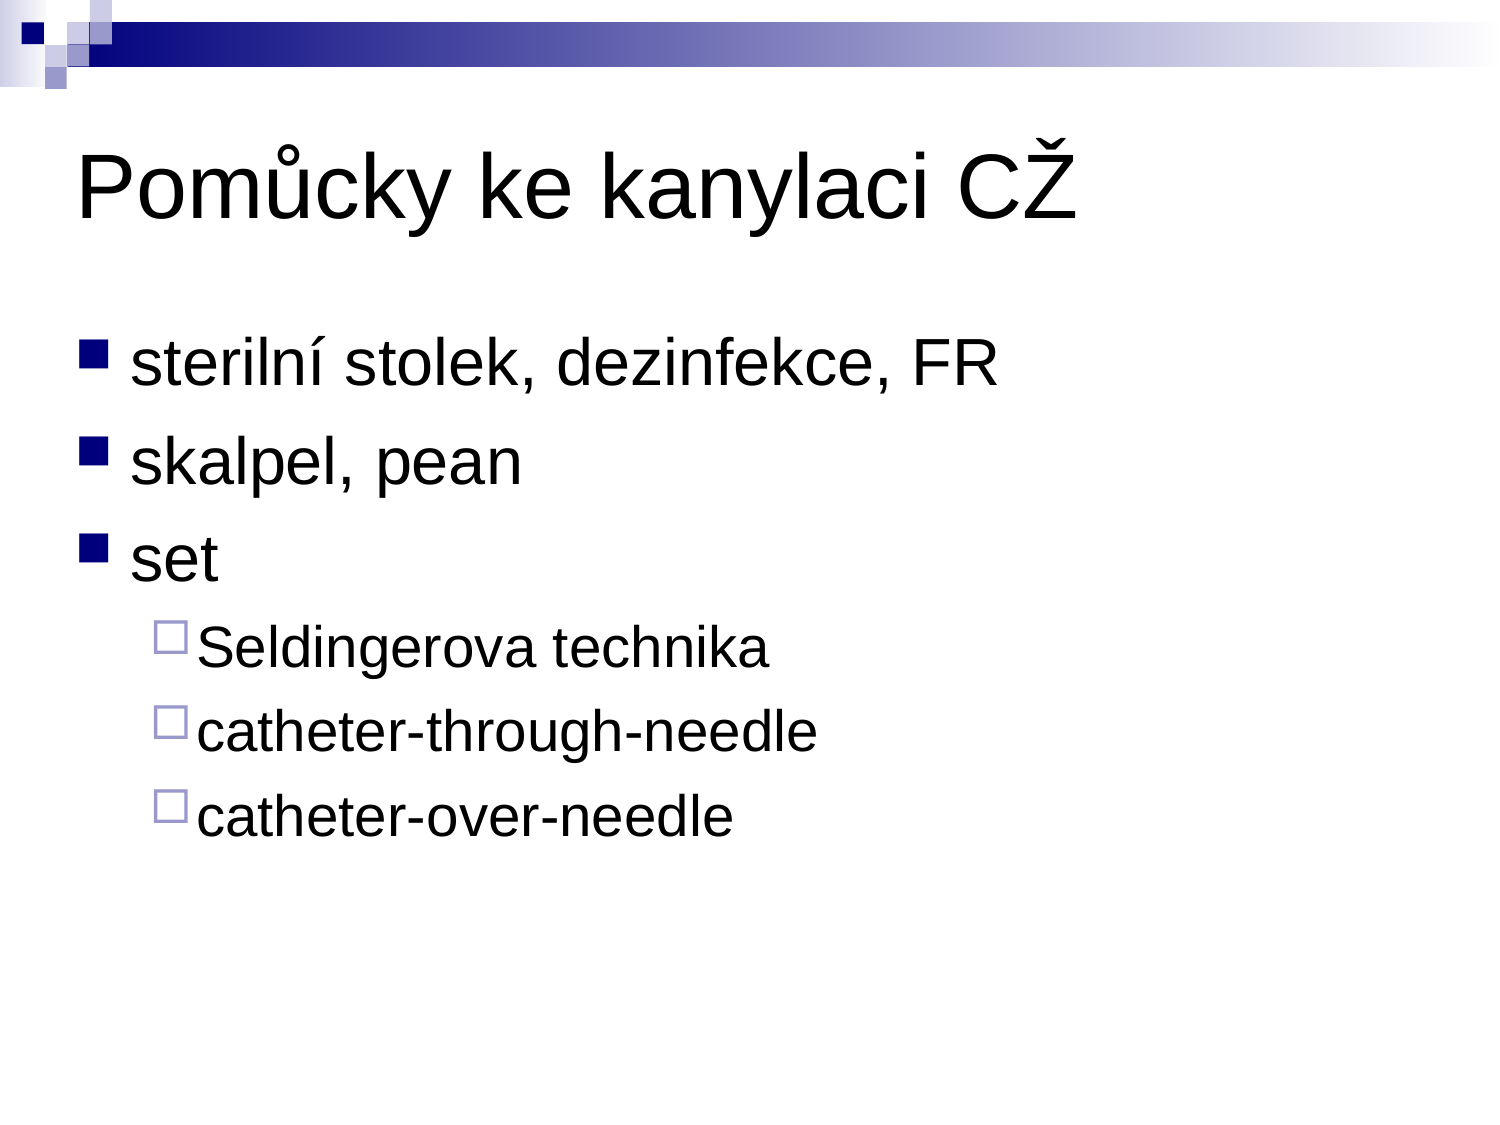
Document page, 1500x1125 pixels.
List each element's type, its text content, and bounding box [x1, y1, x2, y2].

title Pomůcky ke kanylaci CŽ [75, 75, 1426, 301]
list sterilní stolek, dezinfekce, FR skalpel, pean set Seldingerova technika catheter-through-needle catheter-over-needle [75, 324, 1426, 963]
